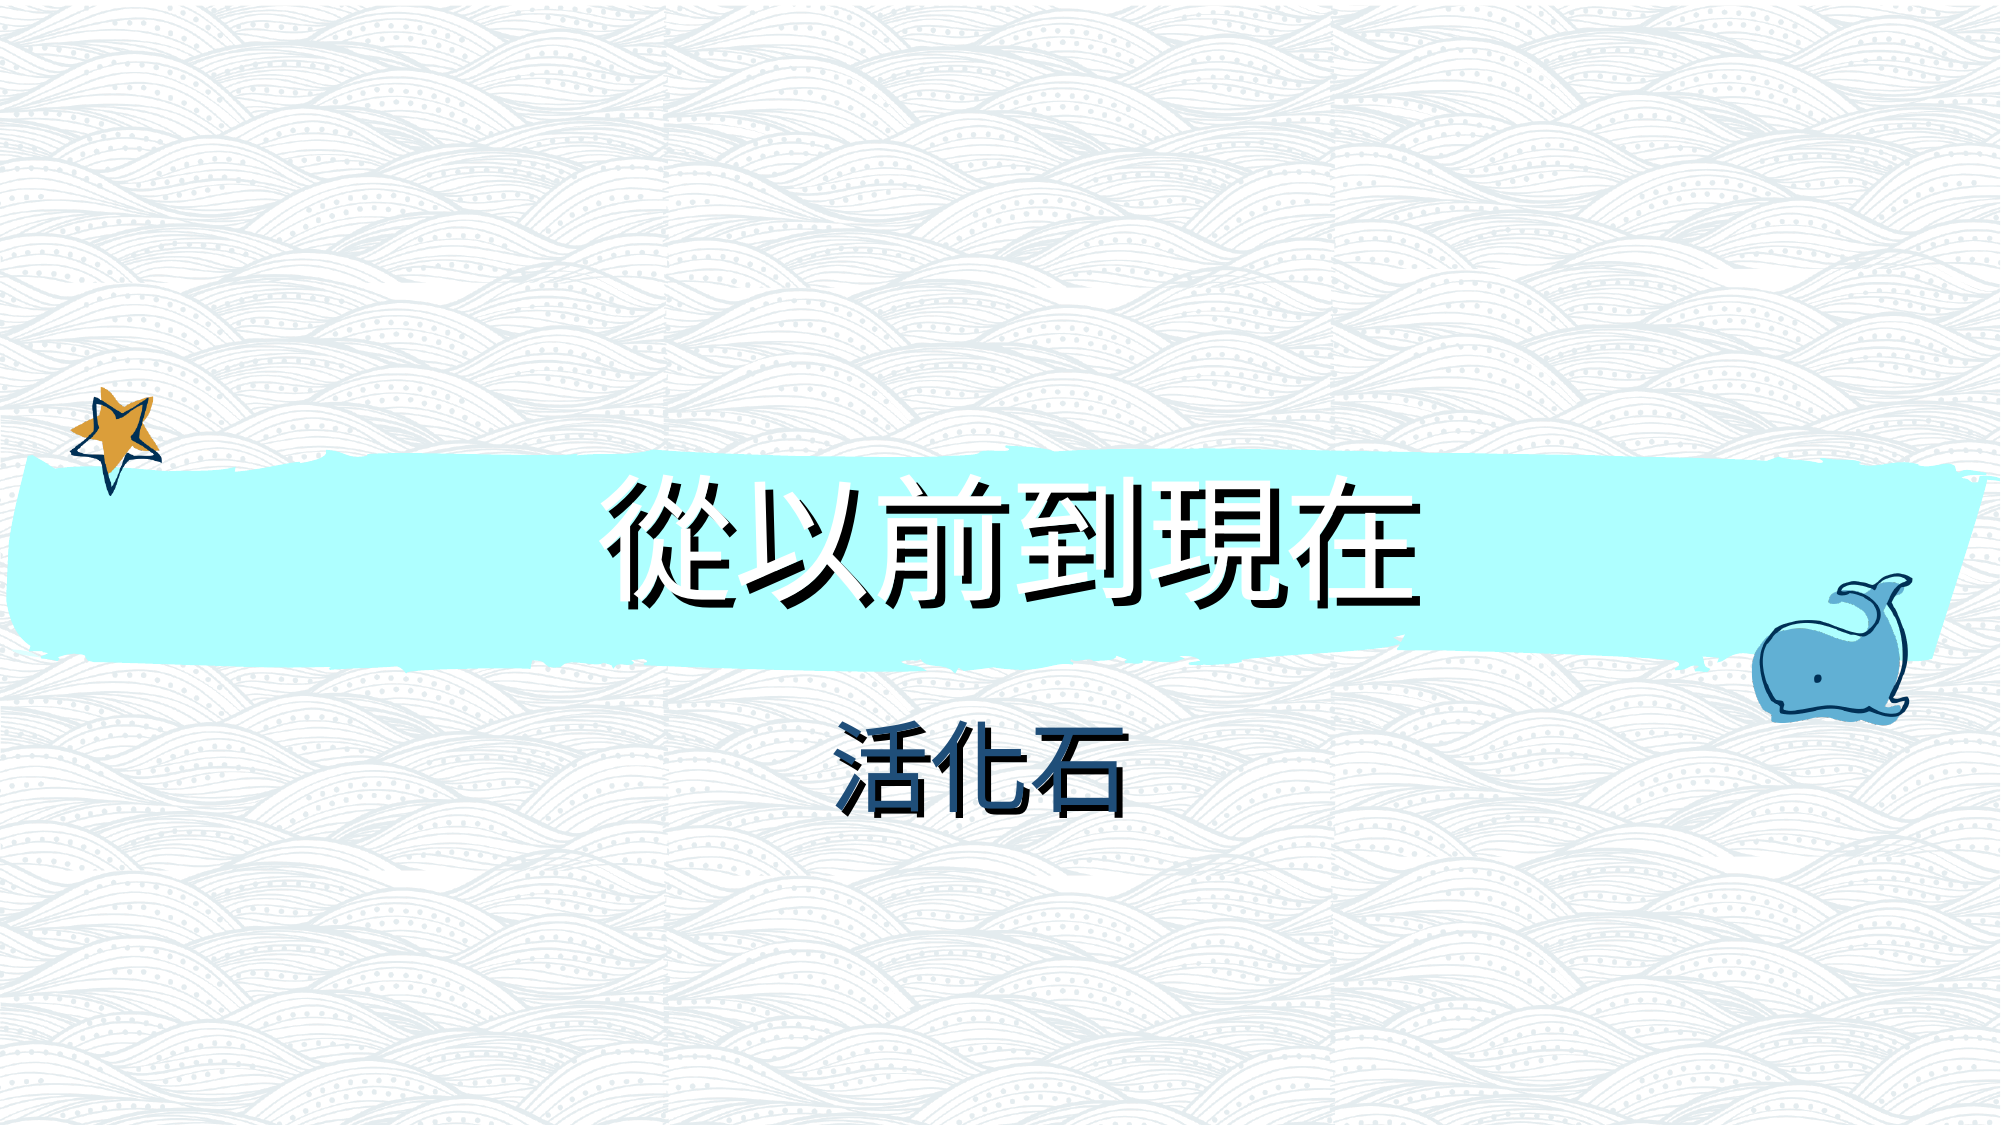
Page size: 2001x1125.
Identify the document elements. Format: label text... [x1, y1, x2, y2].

text_box 活化石 [551, 650, 1408, 834]
text_box 從以前到現在 [580, 409, 1437, 628]
